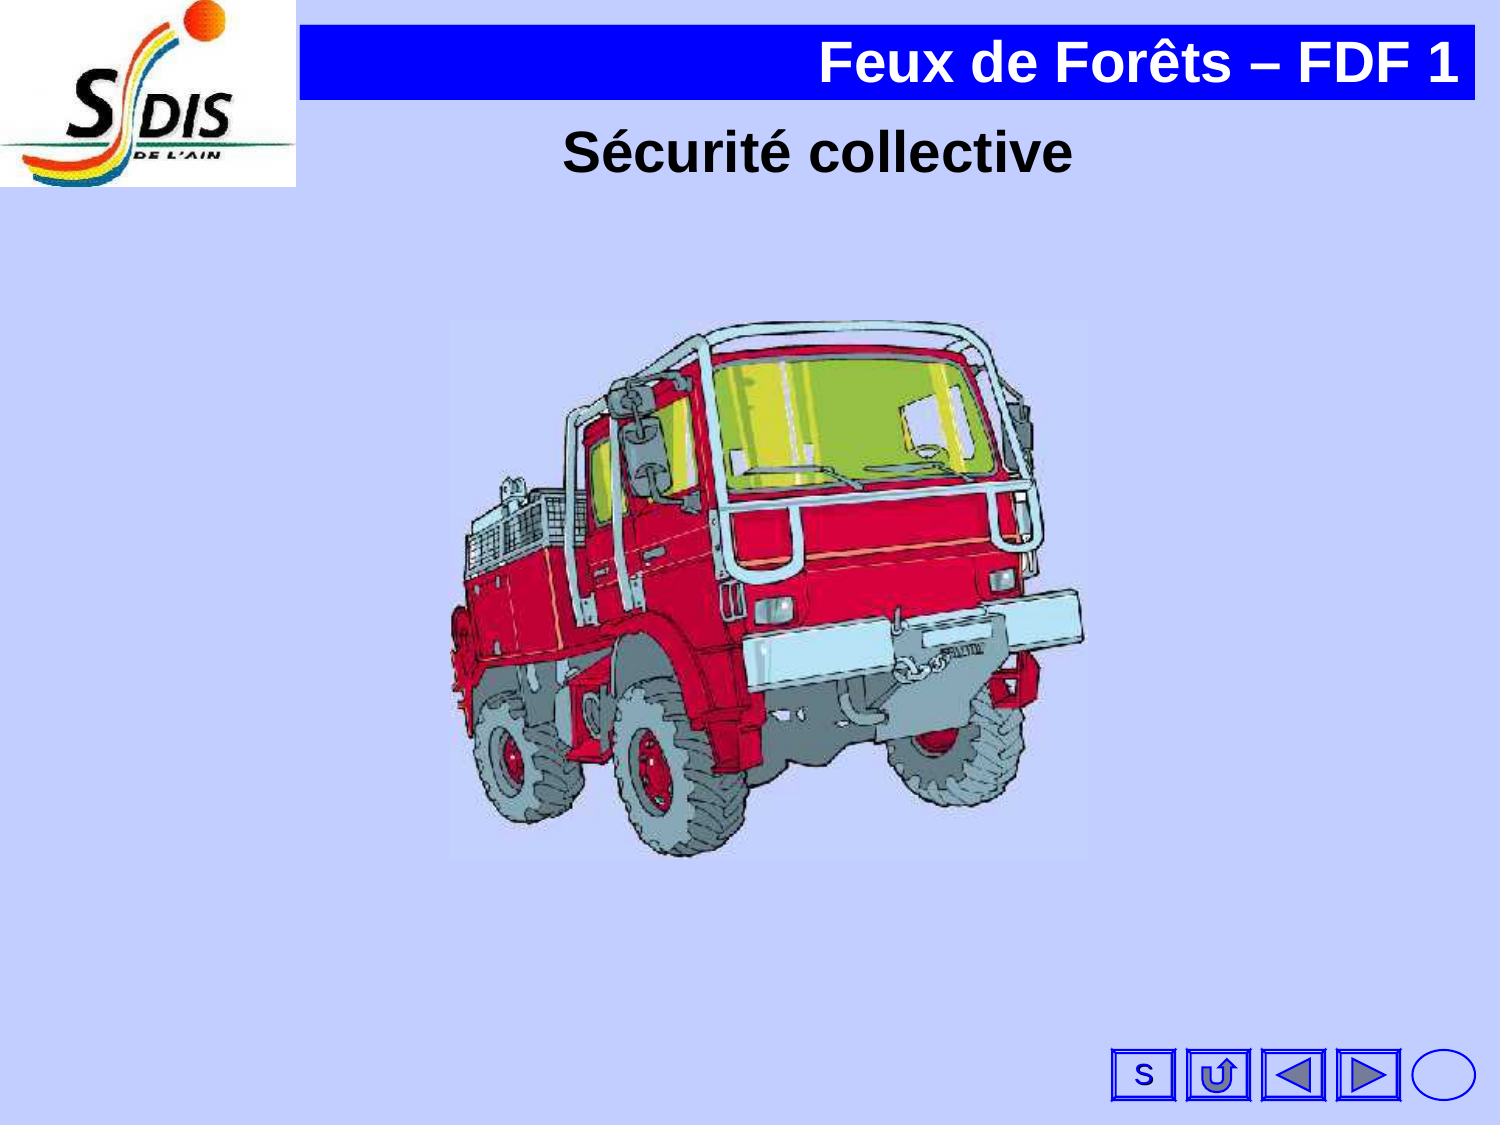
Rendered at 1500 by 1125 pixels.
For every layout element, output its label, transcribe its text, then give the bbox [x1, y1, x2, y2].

picture [450, 320, 1088, 859]
text_box Sécurité collective [547, 112, 1091, 193]
text_box [1412, 1049, 1476, 1101]
picture [0, 0, 296, 187]
text_box Feux de Forêts – FDF 1 [299, 24, 1475, 100]
